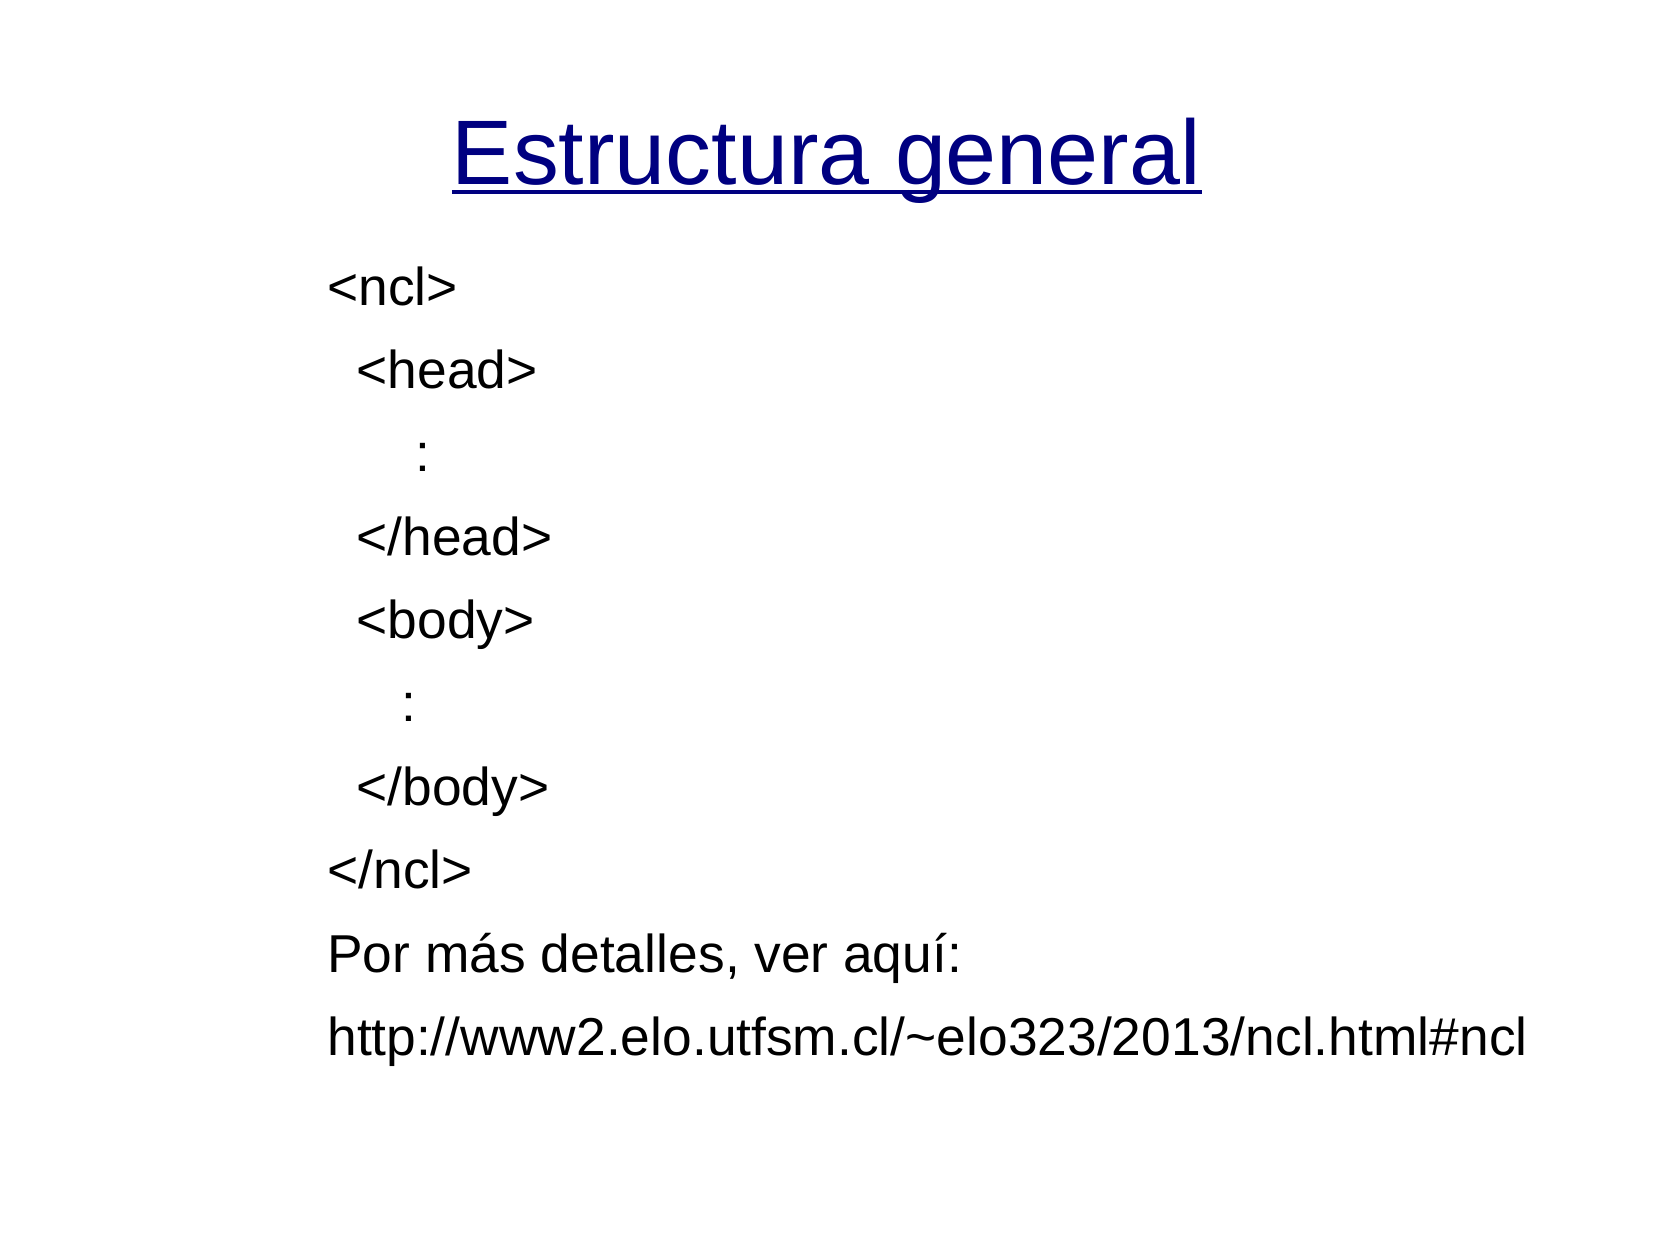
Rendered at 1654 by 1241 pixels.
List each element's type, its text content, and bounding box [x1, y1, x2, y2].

title Estructura general [82, 49, 1571, 257]
list <ncl> <head> : </head> <body> : </body> </ncl> Por más detalles, ver aquí: http://www2.elo.utfsm.cl/~elo323/2013/ncl.html#ncl [327, 256, 1538, 1122]
